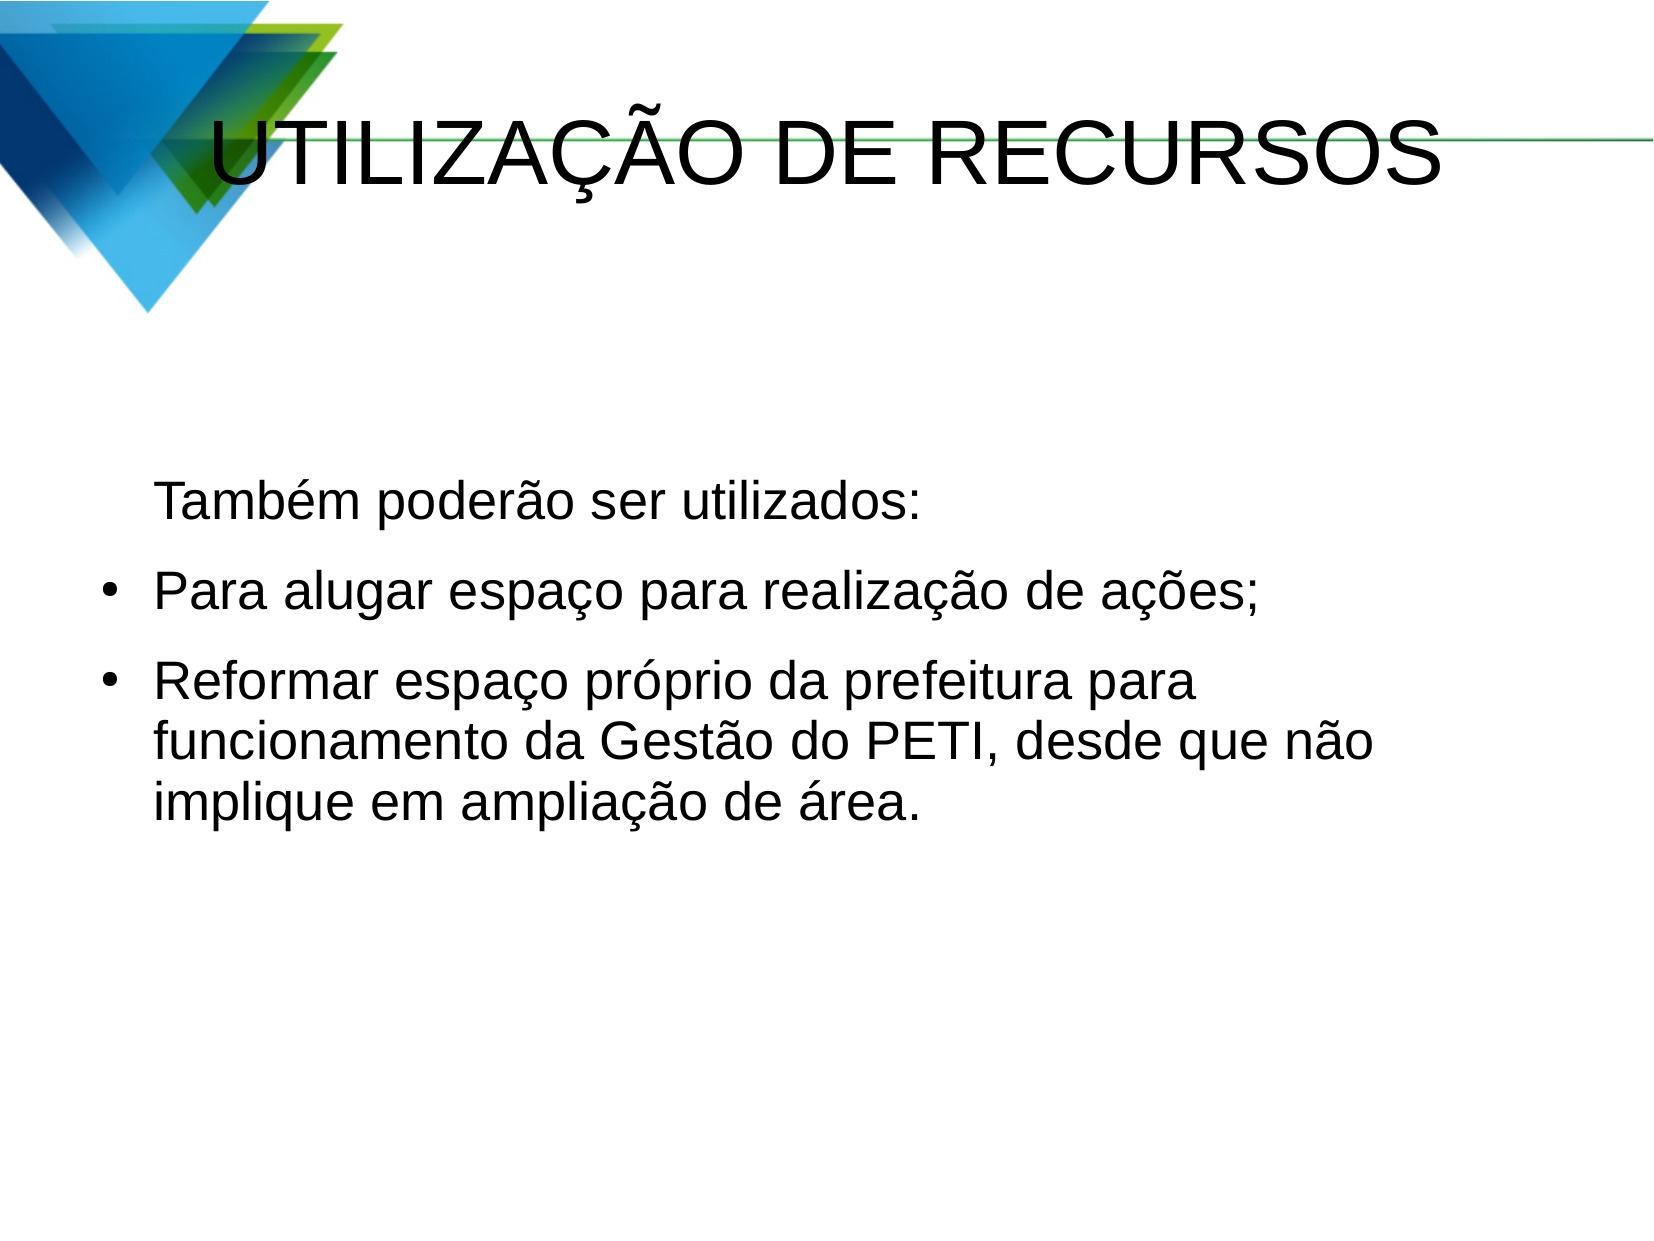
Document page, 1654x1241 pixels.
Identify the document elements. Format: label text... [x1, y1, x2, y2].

list Também poderão ser utilizados: Para alugar espaço para realização de ações; Reformar espaço próprio da prefeitura para funcionamento da Gestão do PETI, desde que não implique em ampliação de área. [82, 290, 1538, 1109]
title UTILIZAÇÃO DE RECURSOS [82, 56, 1571, 250]
picture [0, 1, 1654, 1241]
